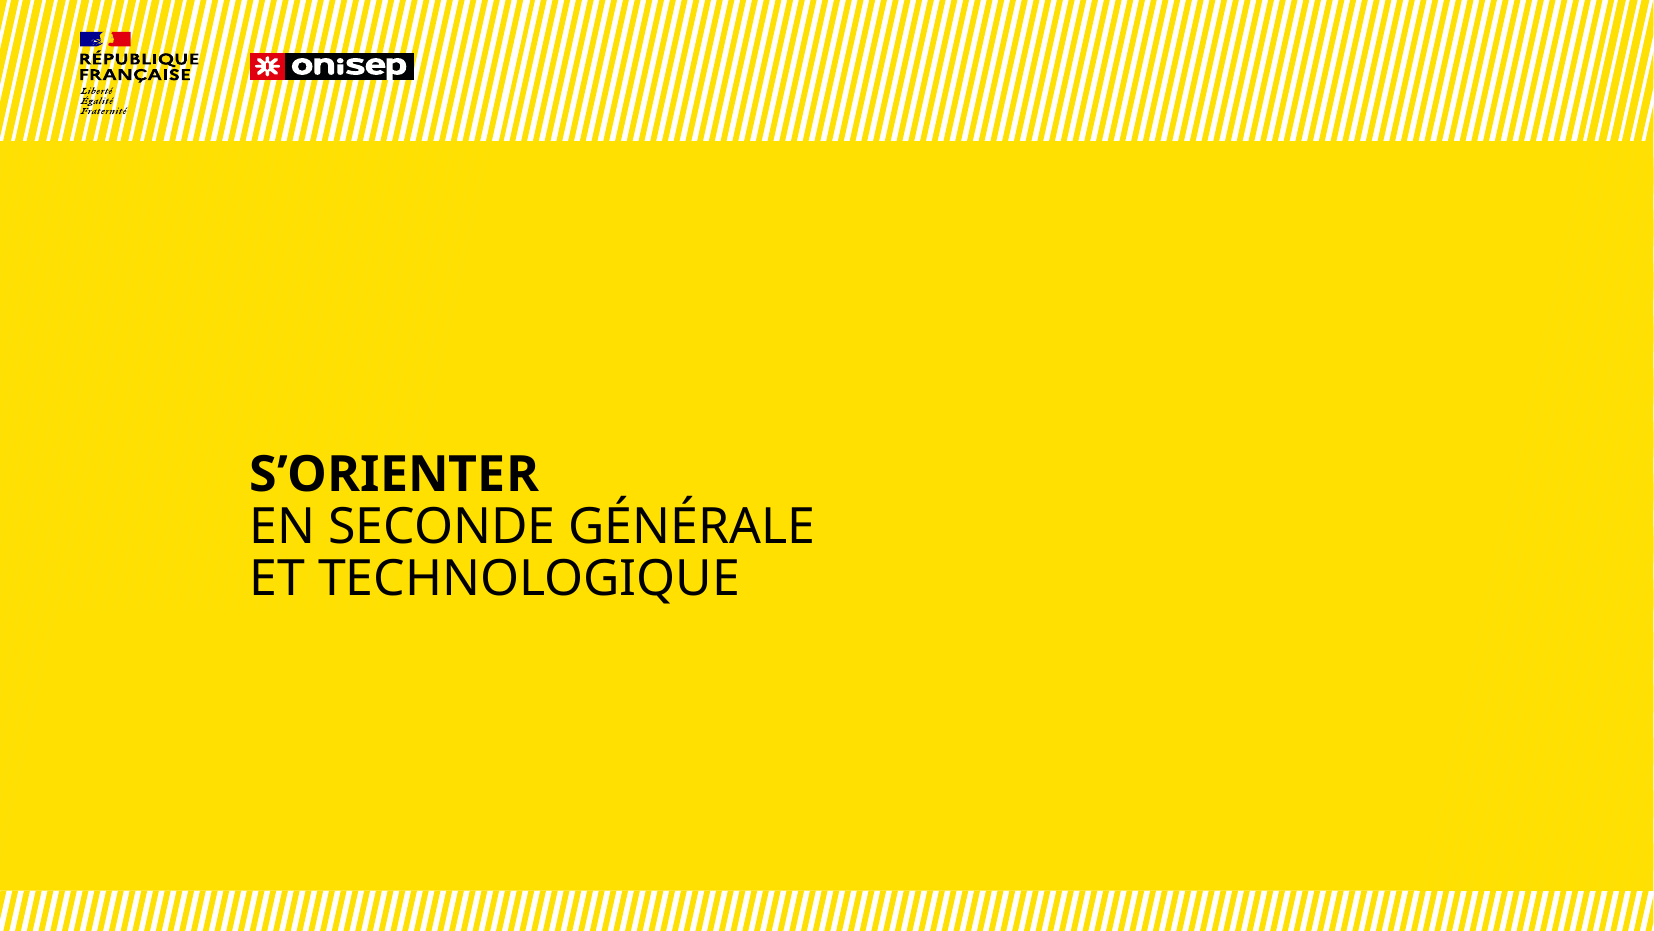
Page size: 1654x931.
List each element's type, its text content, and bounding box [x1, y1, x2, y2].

text_box ET TECHNOLOGIQUE [249, 542, 819, 610]
text_box [0, 0, 8, 32]
text_box [1645, 893, 1654, 931]
text_box EN SECONDE GÉNÉRALE [249, 489, 943, 558]
text_box [0, 0, 1654, 931]
text_box S’ORIENTER [249, 437, 553, 489]
text_box [0, 0, 31, 138]
text_box [0, 0, 19, 85]
